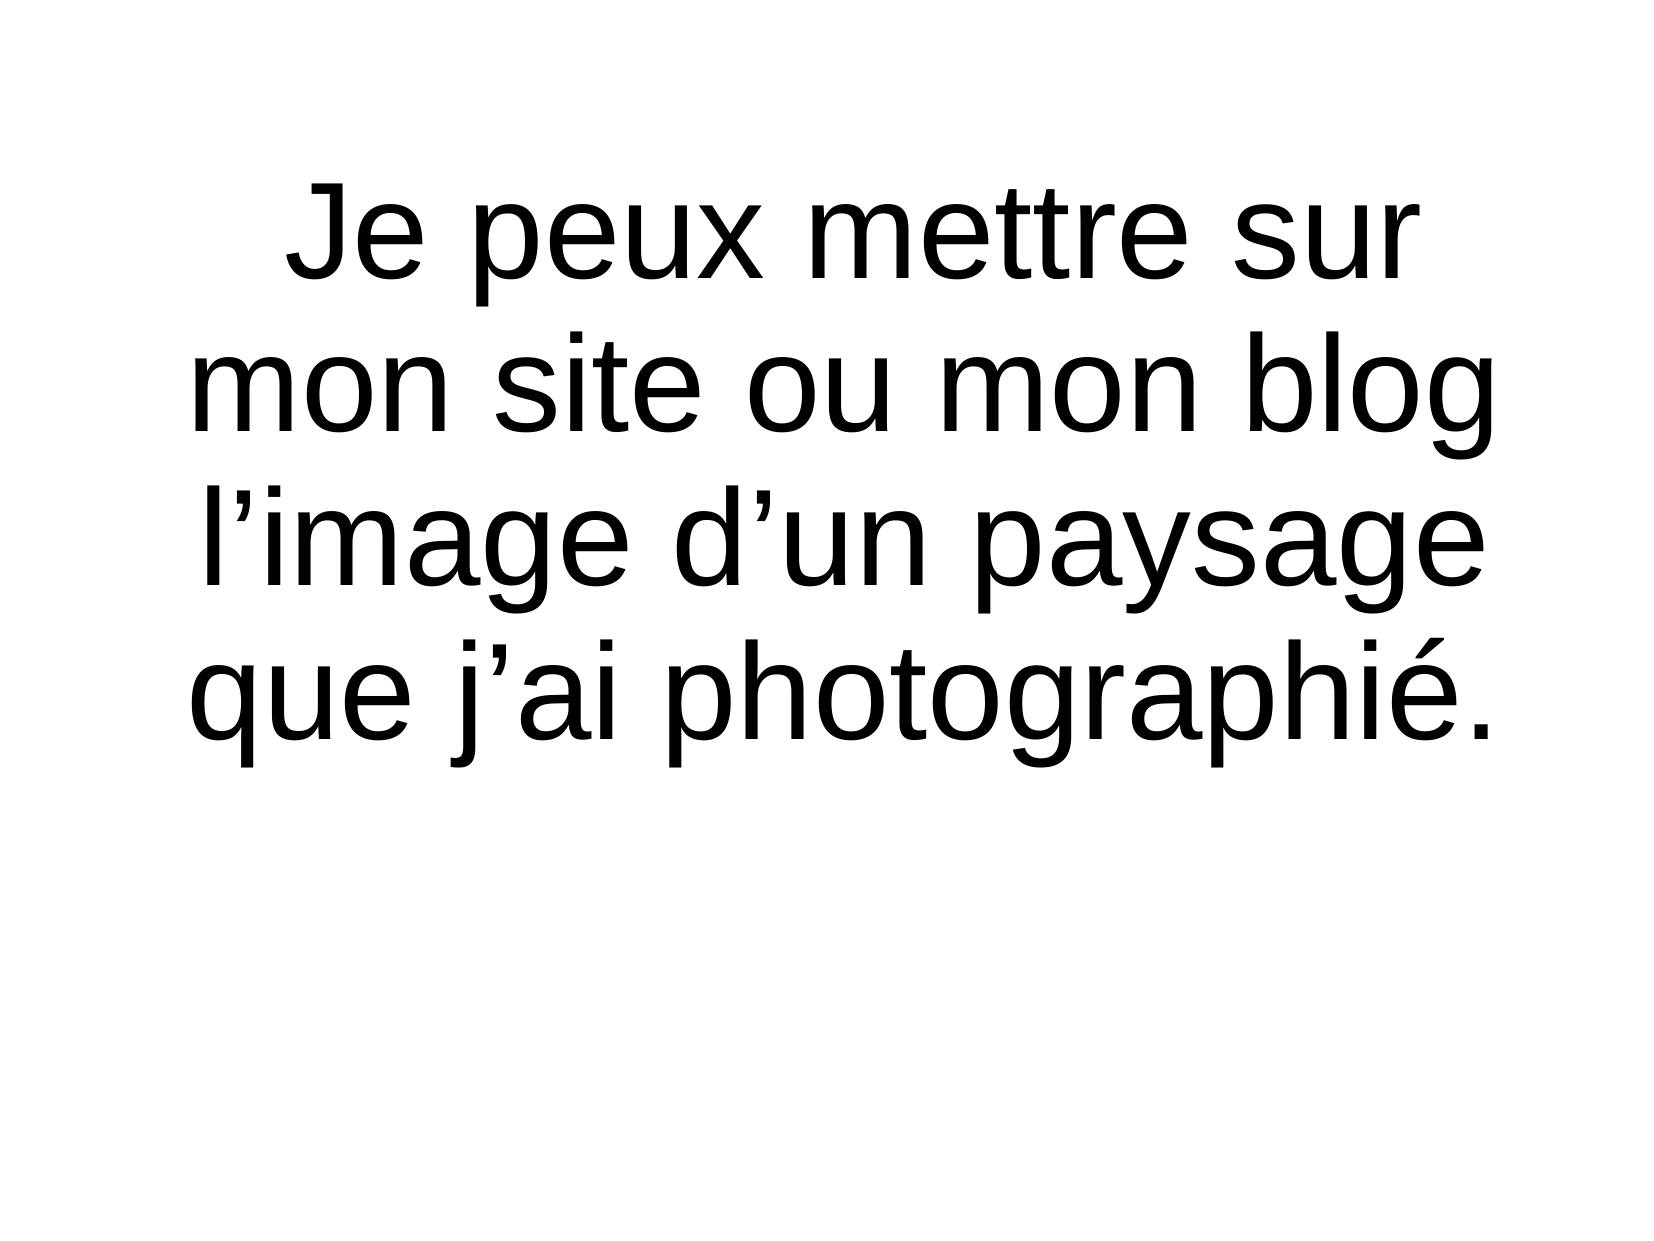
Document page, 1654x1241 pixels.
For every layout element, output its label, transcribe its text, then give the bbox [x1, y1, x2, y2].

list Je peux mettre sur mon site ou mon blog l’image d’un paysage que j’ai photographié. [47, 153, 1571, 1010]
